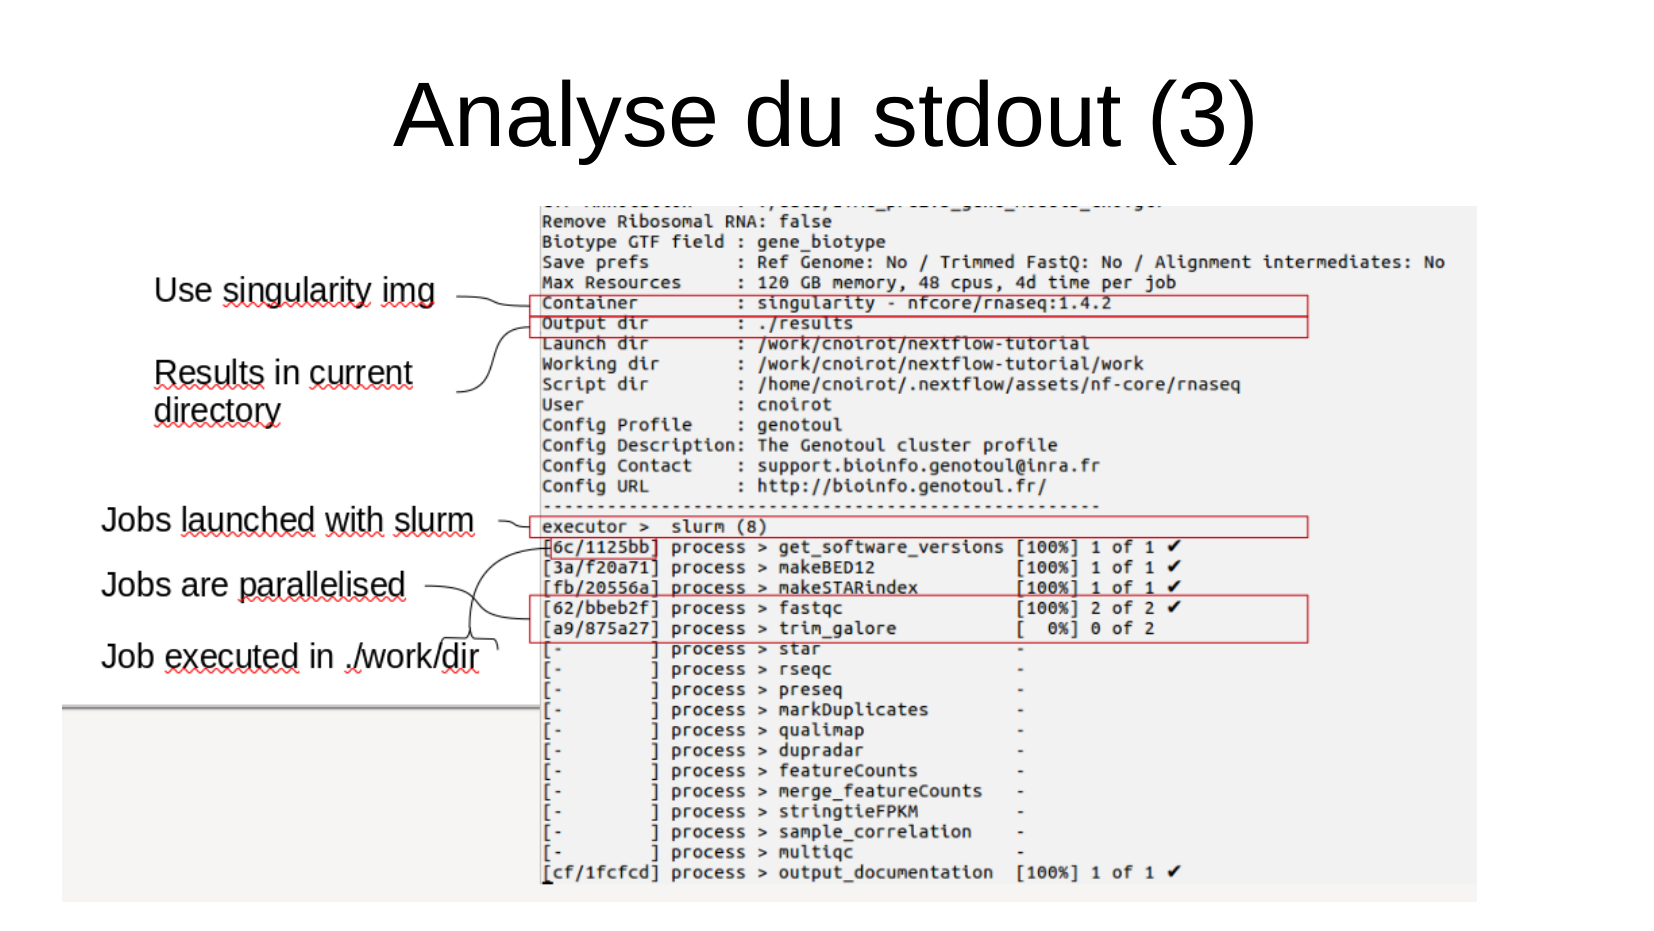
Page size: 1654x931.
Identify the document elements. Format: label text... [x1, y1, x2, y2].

title Analyse du stdout (3) [82, 37, 1571, 193]
picture [62, 206, 1477, 902]
